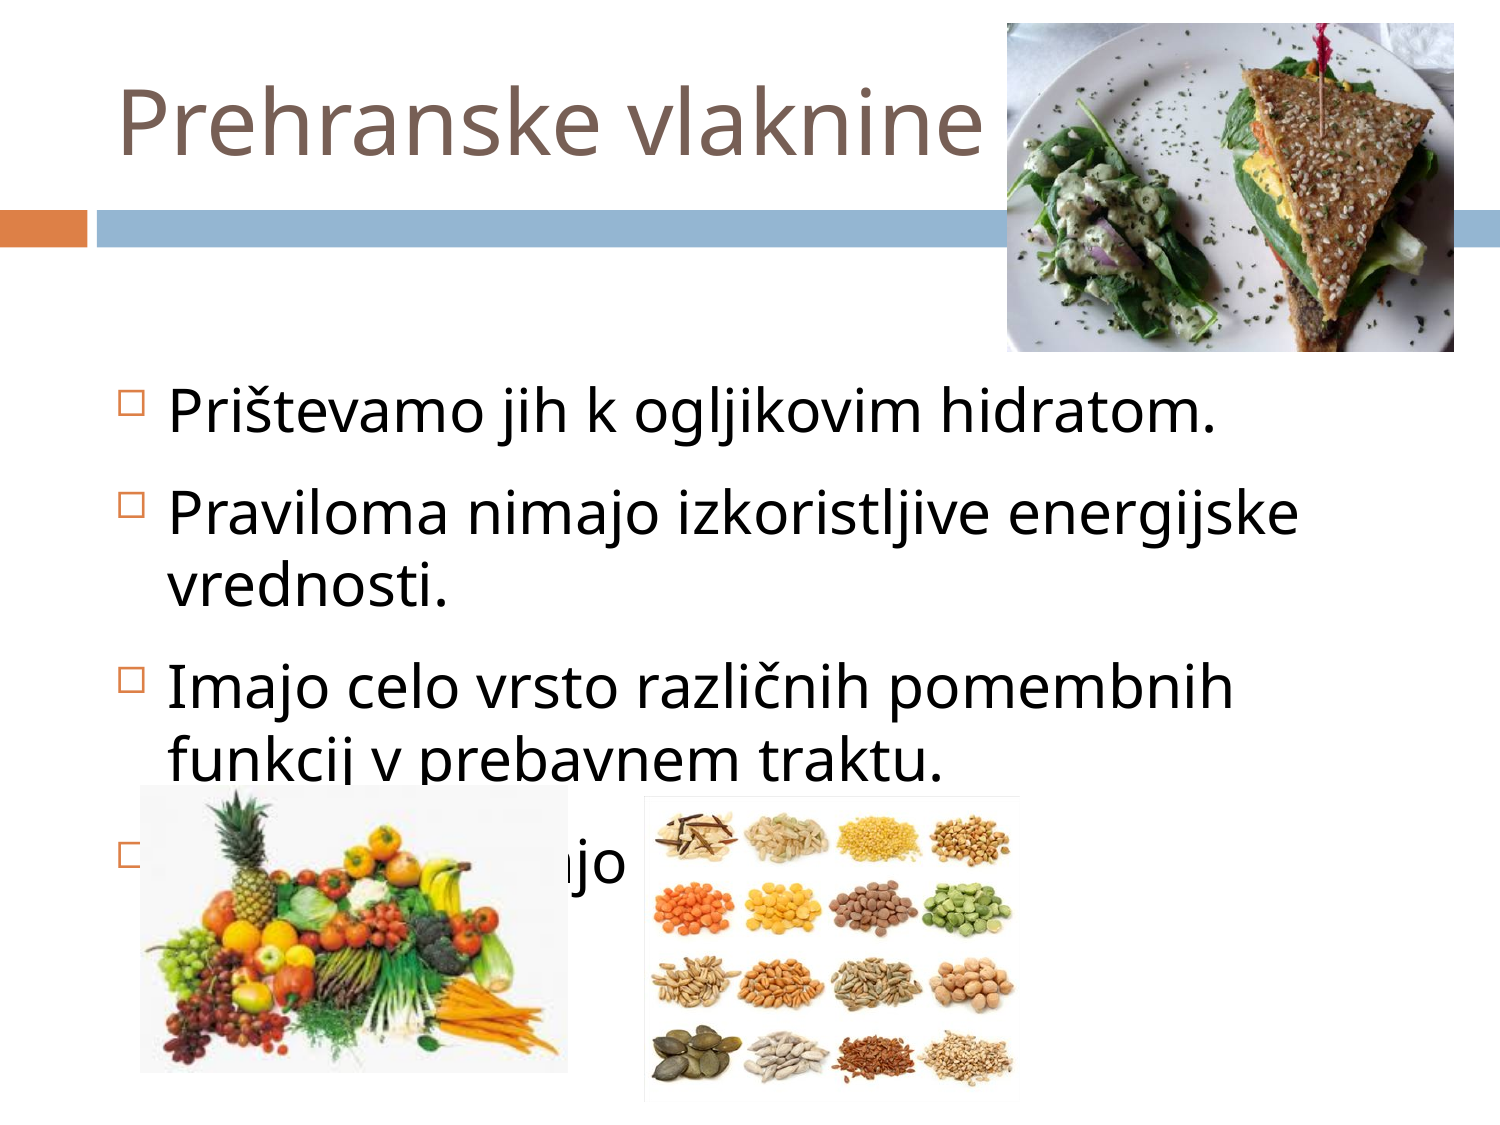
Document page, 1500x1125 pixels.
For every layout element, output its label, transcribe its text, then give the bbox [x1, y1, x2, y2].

title Prehranske vlaknine [100, 37, 1007, 200]
picture [644, 796, 1020, 1102]
picture [1007, 23, 1454, 352]
picture [140, 785, 568, 1073]
list Prištevamo jih k ogljikovim hidratom. Praviloma nimajo izkoristljive energijske vrednosti. Imajo celo vrsto različnih pomembnih funkcij v prebavnem traktu. Ugodno vplivajo na presnovo. [100, 262, 1438, 1000]
